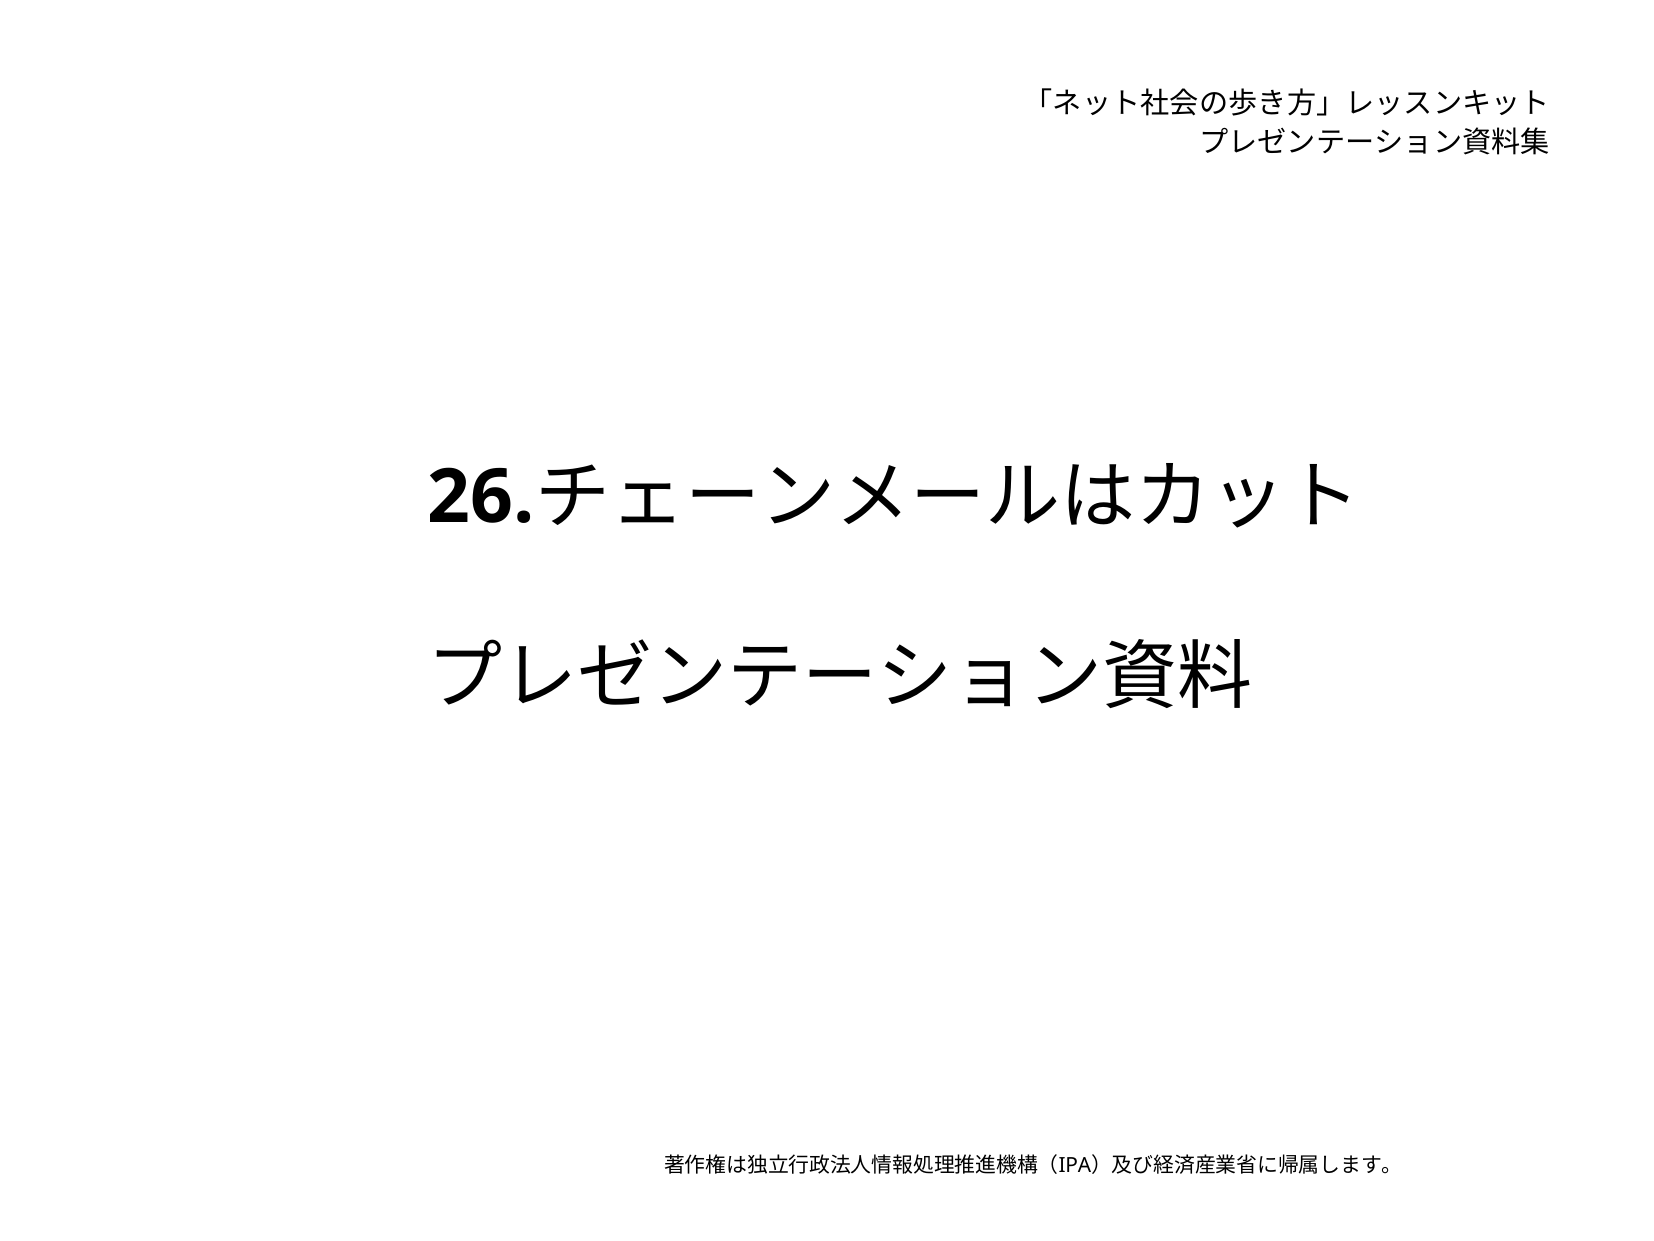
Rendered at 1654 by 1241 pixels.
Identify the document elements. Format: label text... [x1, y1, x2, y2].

text_box 「ネット社会の歩き方」レッスンキット プレゼンテーション資料集 [1003, 74, 1566, 169]
text_box 著作権は独立行政法人情報処理推進機構（IPA）及び経済産業省に帰属します。 [649, 1145, 1536, 1186]
text_box 26.チェーンメールはカット プレゼンテーション資料 [413, 442, 1388, 729]
